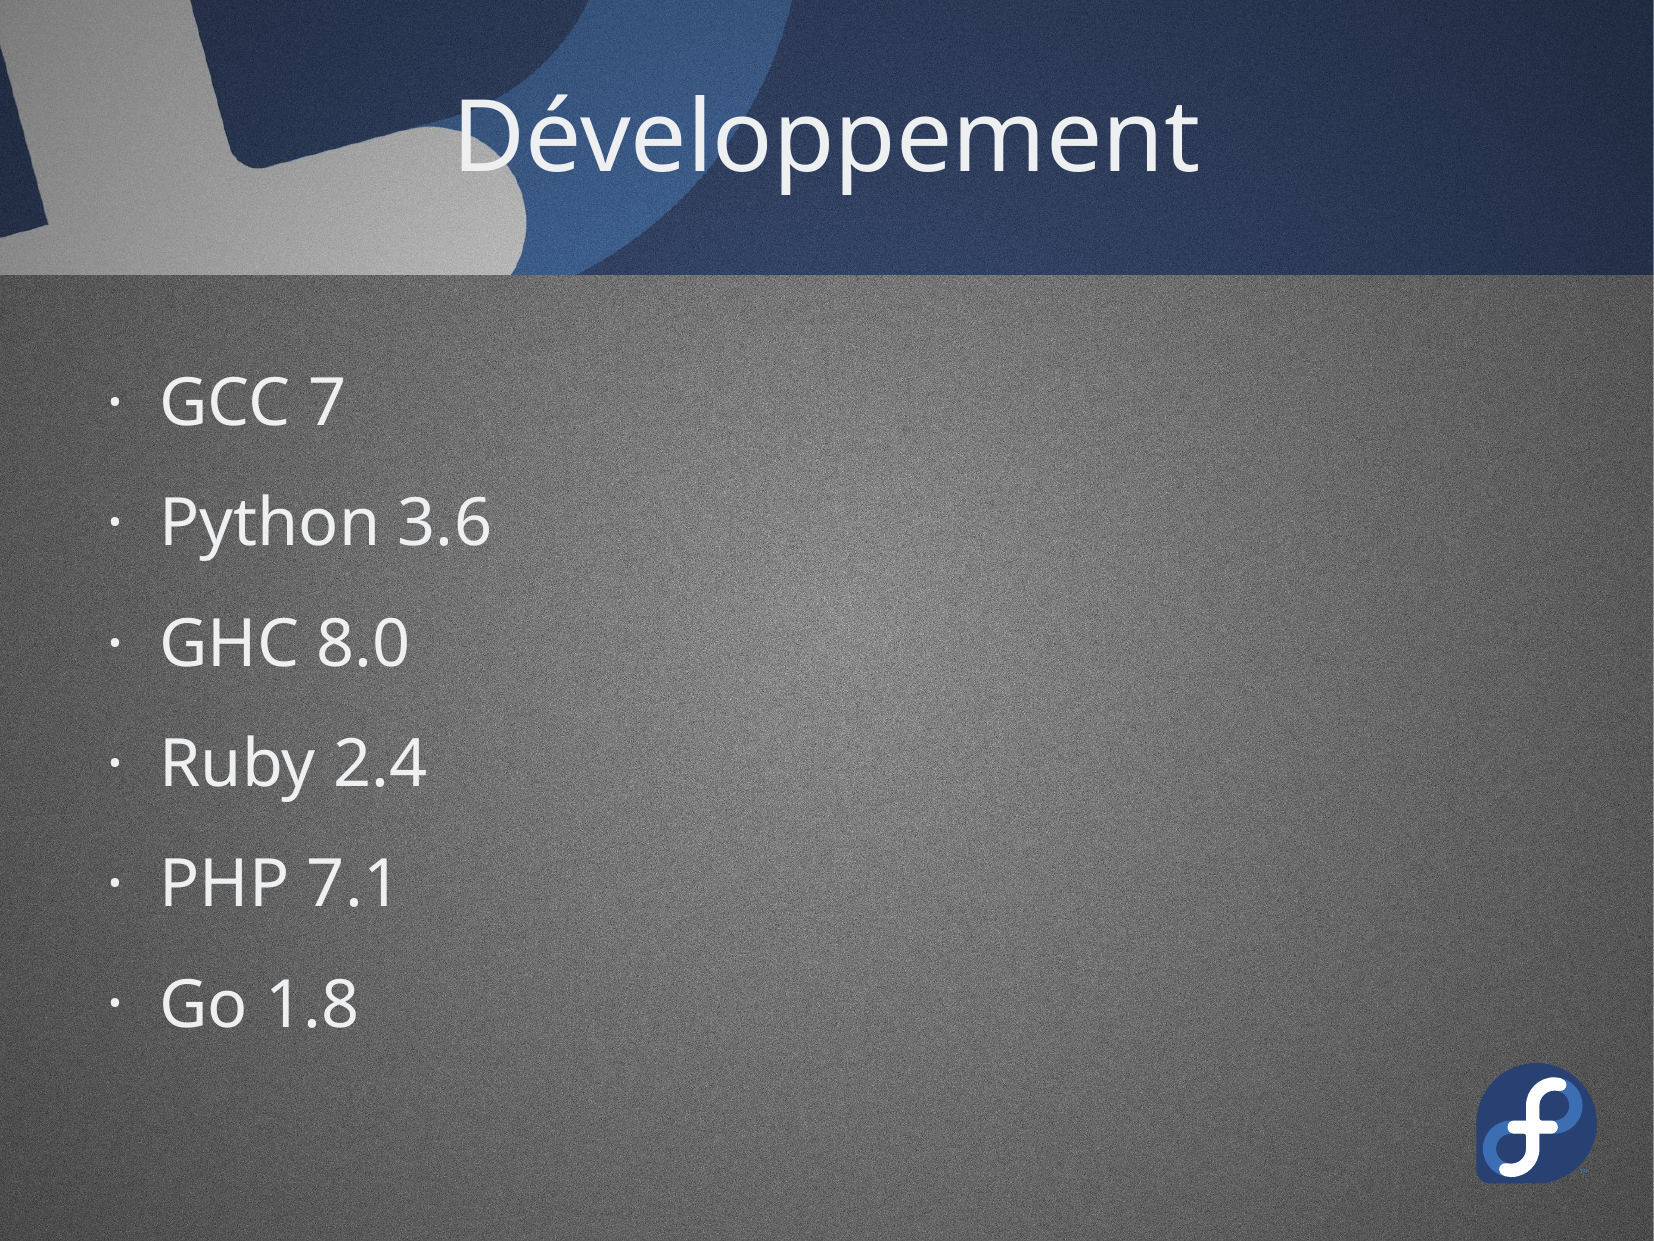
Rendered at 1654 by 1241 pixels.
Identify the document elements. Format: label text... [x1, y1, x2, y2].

list GCC 7 Python 3.6 GHC 8.0 Ruby 2.4 PHP 7.1 Go 1.8 [88, 354, 1093, 1076]
picture [0, 0, 1654, 1241]
title Développement [88, 29, 1565, 237]
